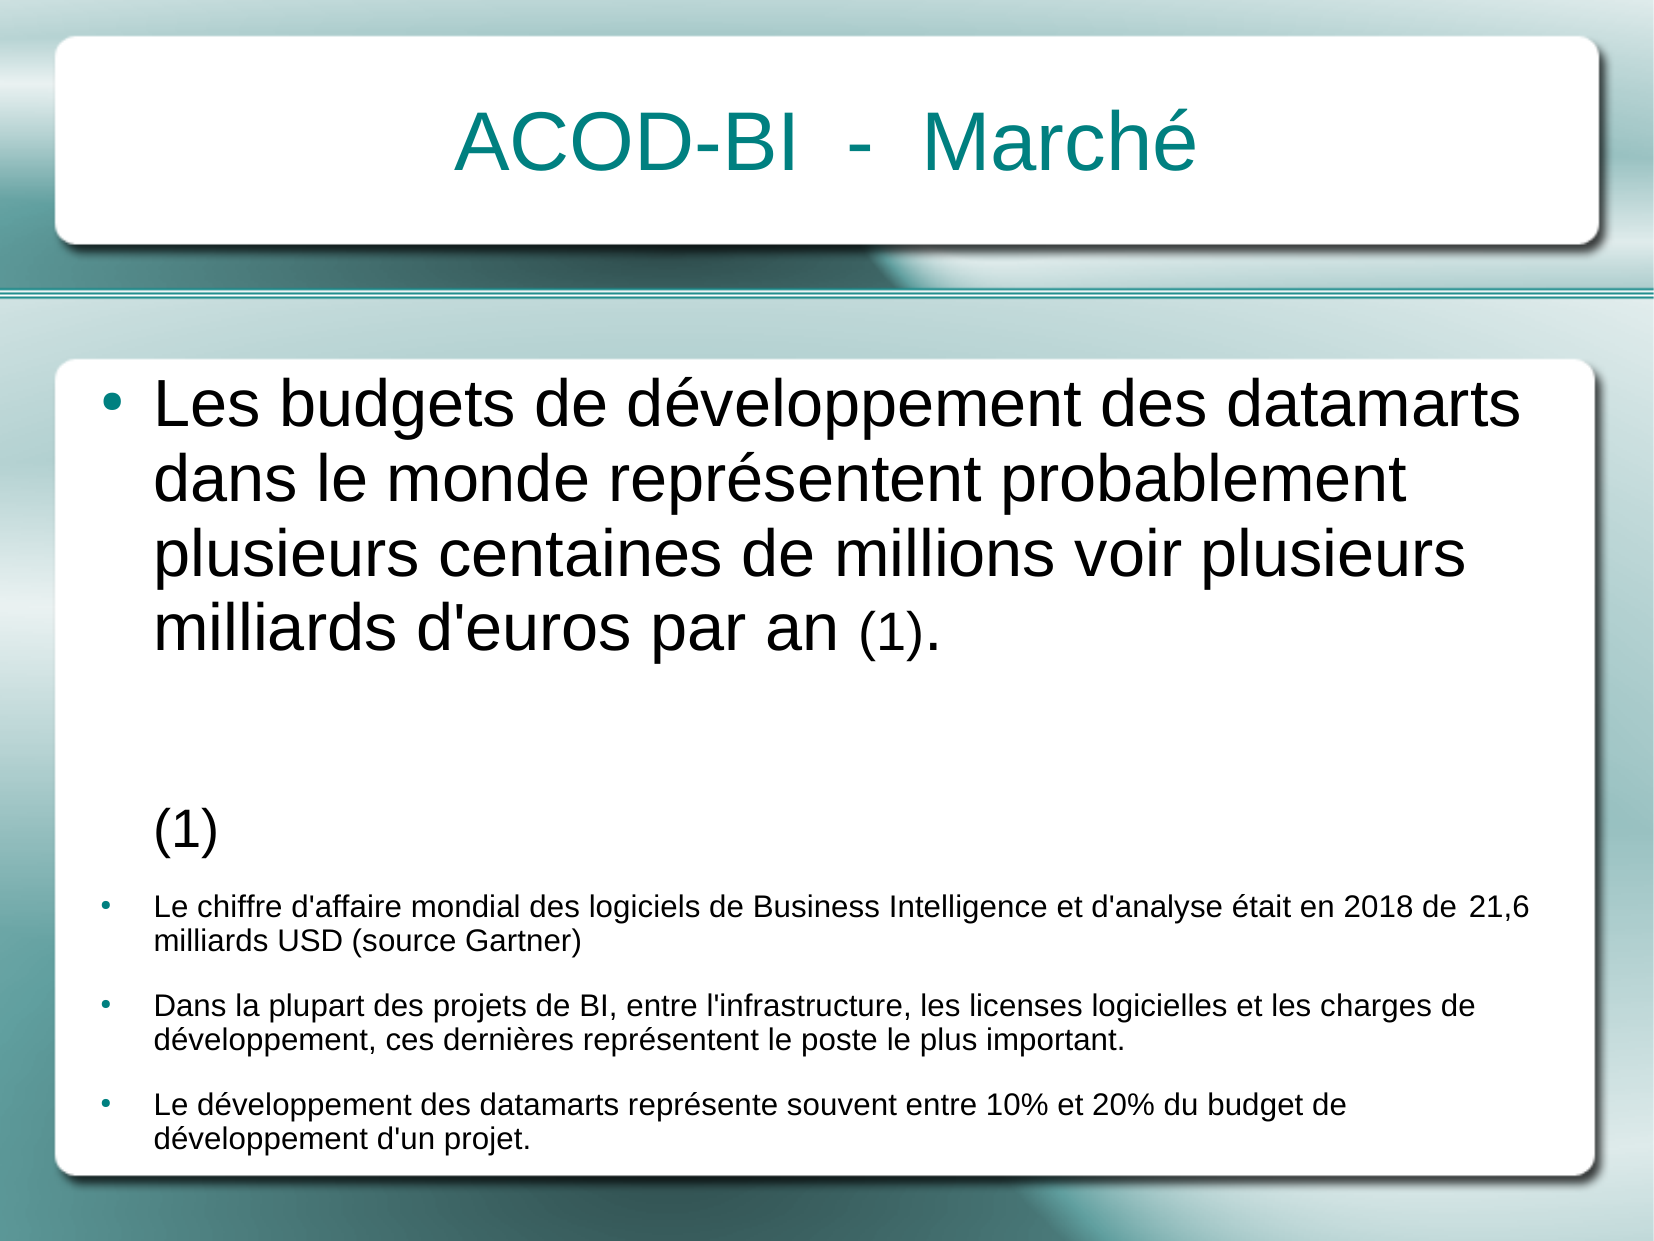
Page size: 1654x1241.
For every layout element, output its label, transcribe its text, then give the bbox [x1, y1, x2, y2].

list Les budgets de développement des datamarts dans le monde représentent probablement plusieurs centaines de millions voir plusieurs milliards d'euros par an (1). (1) Le chiffre d'affaire mondial des logiciels de Business Intelligence et d'analyse était en 2018 de 21,6 milliards USD (source Gartner) Dans la plupart des projets de BI, entre l'infrastructure, les licenses logicielles et les charges de développement, ces dernières représentent le poste le plus important. Le développement des datamarts représente souvent entre 10% et 20% du budget de développement d'un projet. [82, 366, 1571, 1167]
title ACOD-BI - Marché [82, 37, 1571, 245]
picture [0, 0, 1654, 1241]
